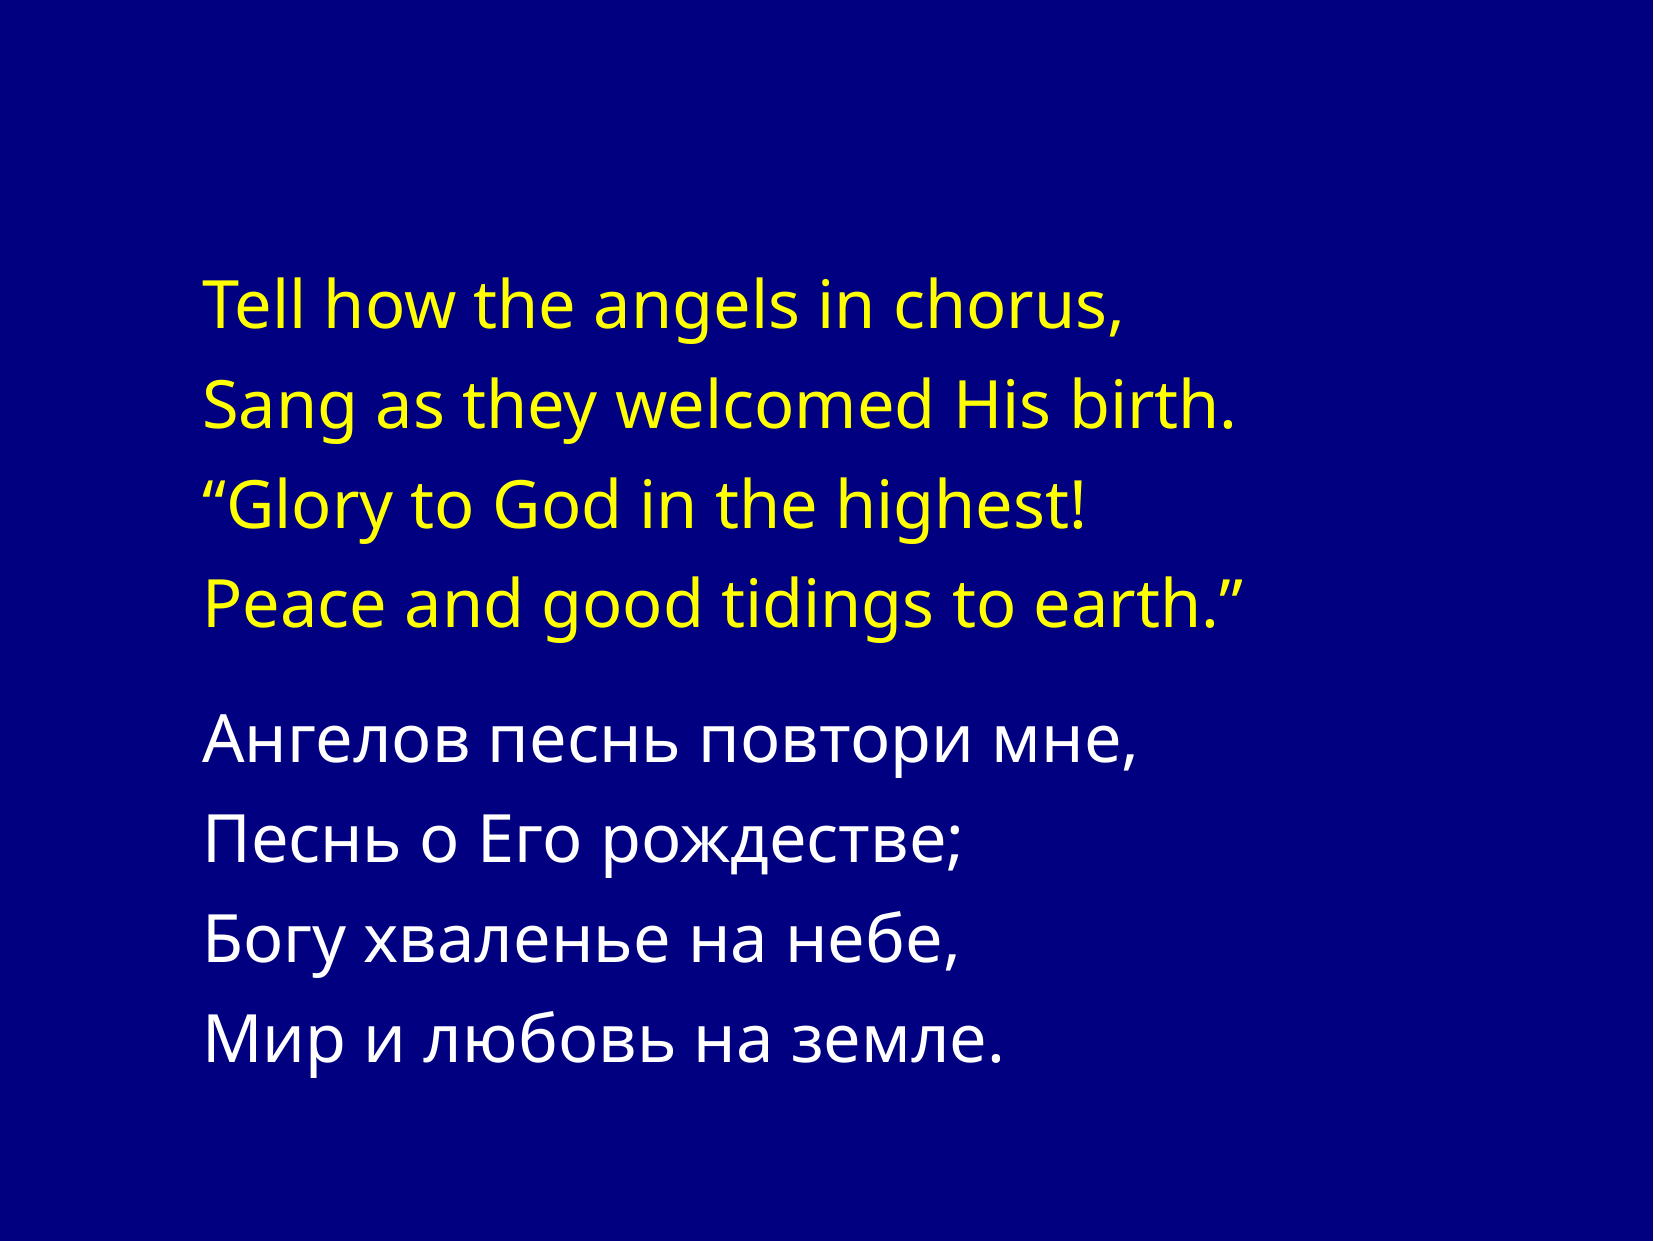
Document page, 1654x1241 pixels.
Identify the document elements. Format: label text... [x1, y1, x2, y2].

text_box Tell how the angels in chorus, Sang as they welcomed His birth. “Glory to God in the highest! Peace and good tidings to earth.” [75, 150, 1576, 638]
text_box Ангелов песнь повтори мне, Песнь о Его рождестве; Богу хваленье на небе, Мир и любовь на земле. [75, 675, 1576, 1163]
